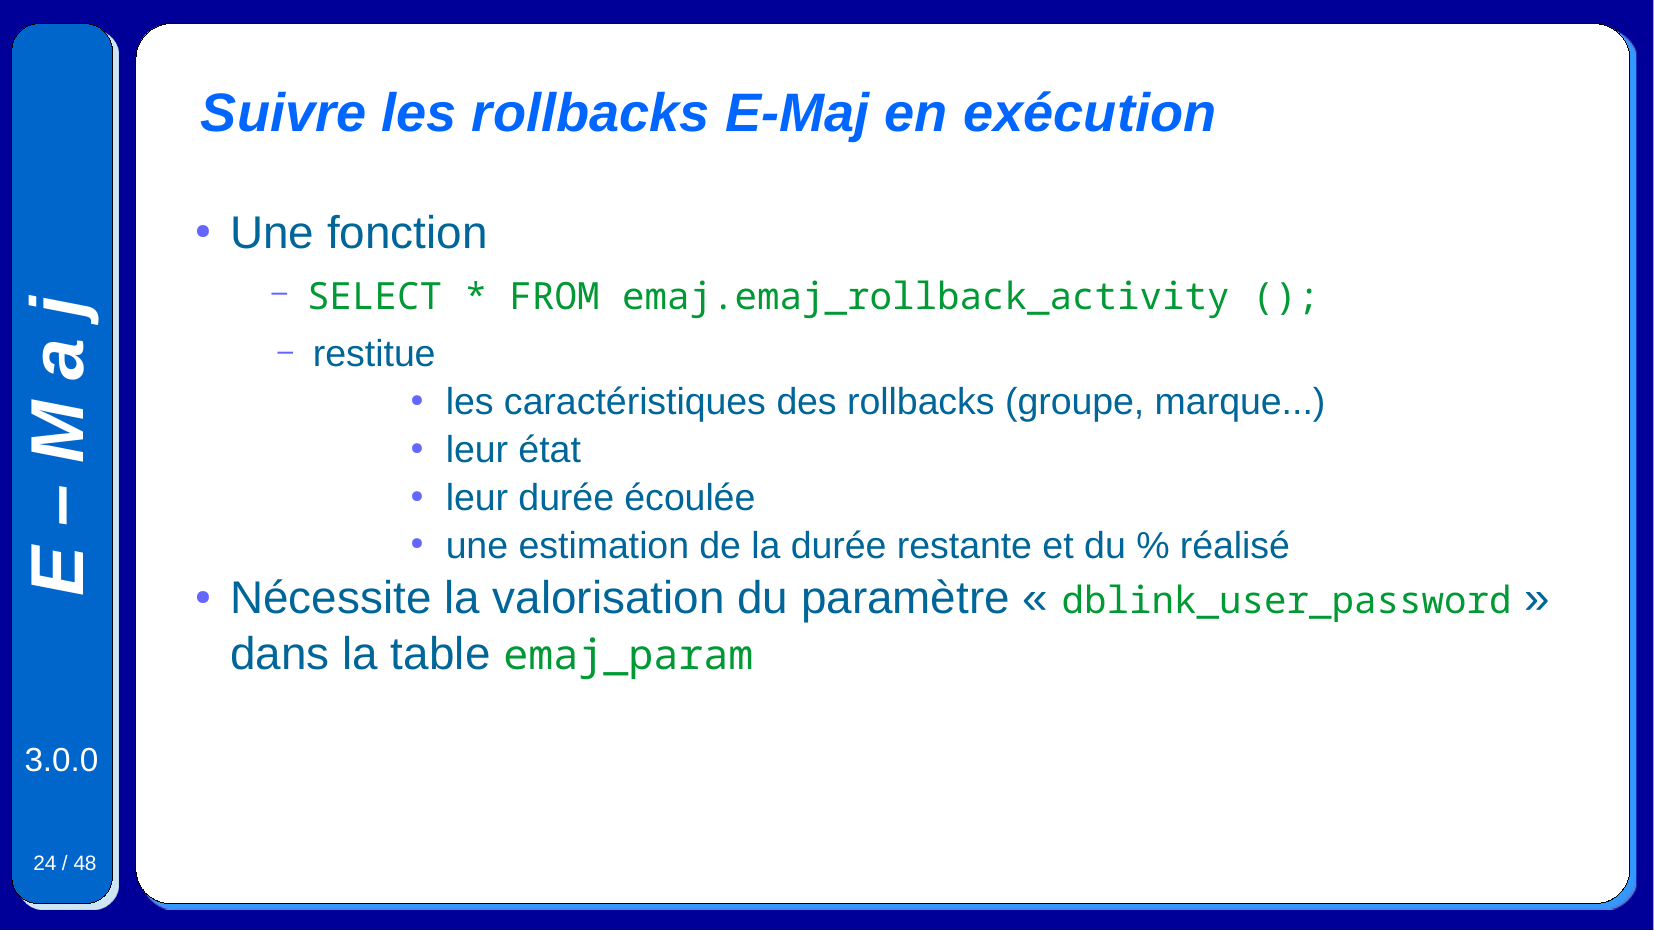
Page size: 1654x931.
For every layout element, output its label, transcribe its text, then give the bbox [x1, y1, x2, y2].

title Suivre les rollbacks E-Maj en exécution [200, 34, 1575, 191]
list Une fonction SELECT * FROM emaj.emaj_rollback_activity (); restitue les caractéristiques des rollbacks (groupe, marque...) leur état leur durée écoulée une estimation de la durée restante et du % réalisé Nécessite la valorisation du paramètre « dblink_user_password » dans la table emaj_param [177, 206, 1587, 827]
